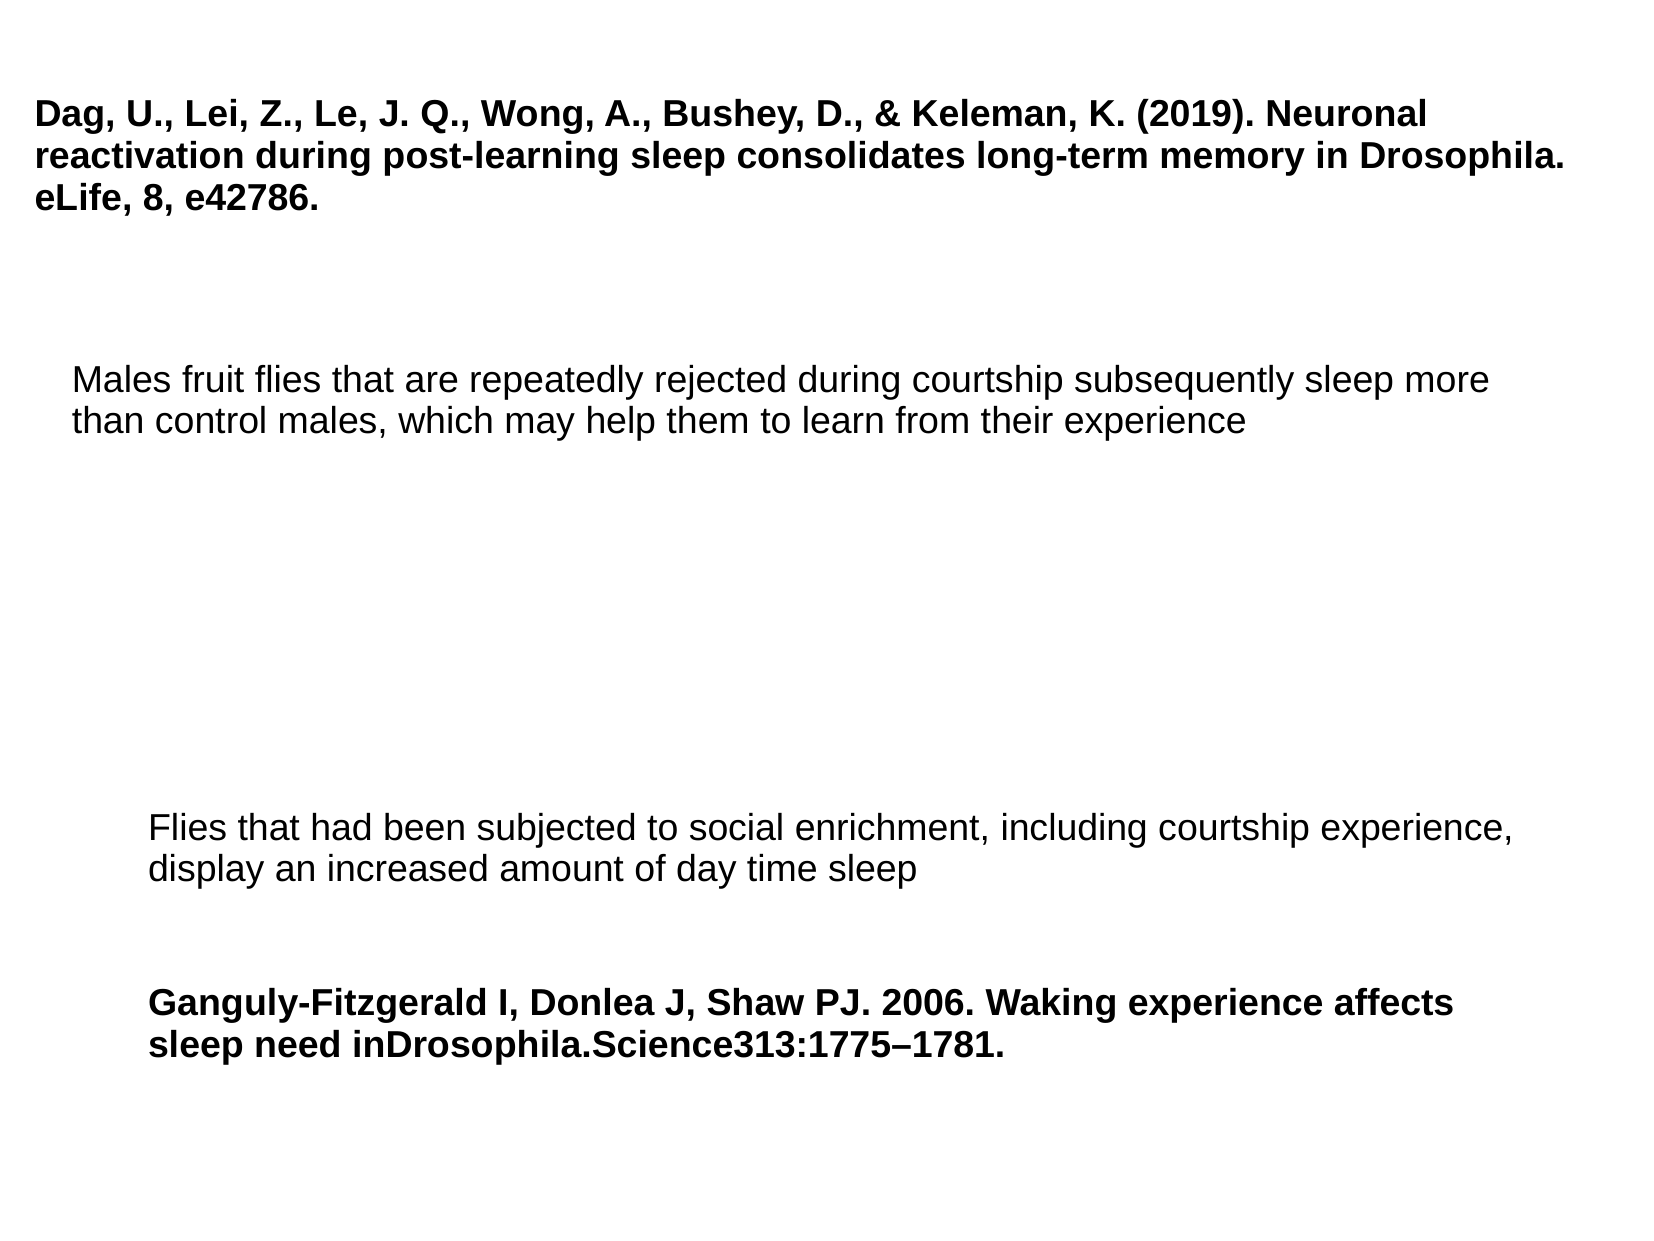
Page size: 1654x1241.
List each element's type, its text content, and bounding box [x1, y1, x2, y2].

text_box Males fruit flies that are repeatedly rejected during courtship subsequently sleep more than control males, which may help them to learn from their experience [57, 350, 1530, 450]
text_box Flies that had been subjected to social enrichment, including courtship experience, display an increased amount of day time sleep Ganguly-Fitzgerald I, Donlea J, Shaw PJ. 2006. Waking experience affects sleep need inDrosophila.Science313:1775–1781. [133, 798, 1551, 1073]
text_box Dag, U., Lei, Z., Le, J. Q., Wong, A., Bushey, D., & Keleman, K. (2019). Neuronal reactivation during post-learning sleep consolidates long-term memory in Drosophila. eLife, 8, e42786. [19, 85, 1654, 227]
